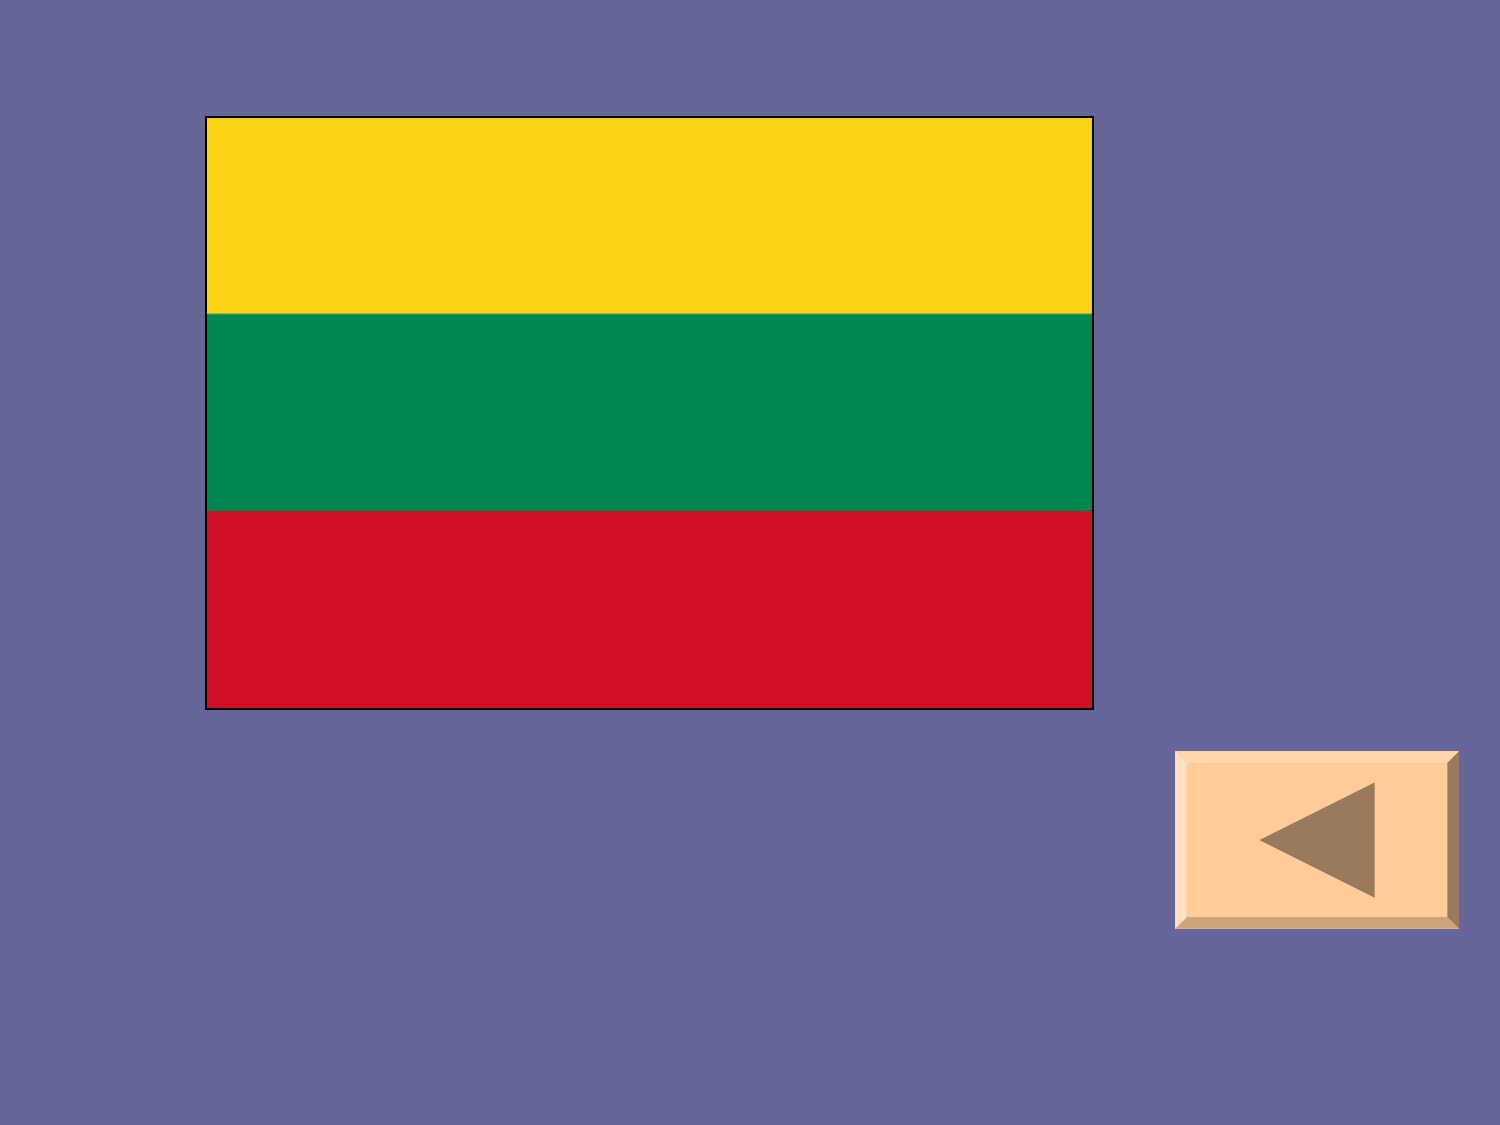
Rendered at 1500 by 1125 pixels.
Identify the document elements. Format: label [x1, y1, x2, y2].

picture [206, 117, 1093, 709]
text_box [1176, 751, 1459, 929]
